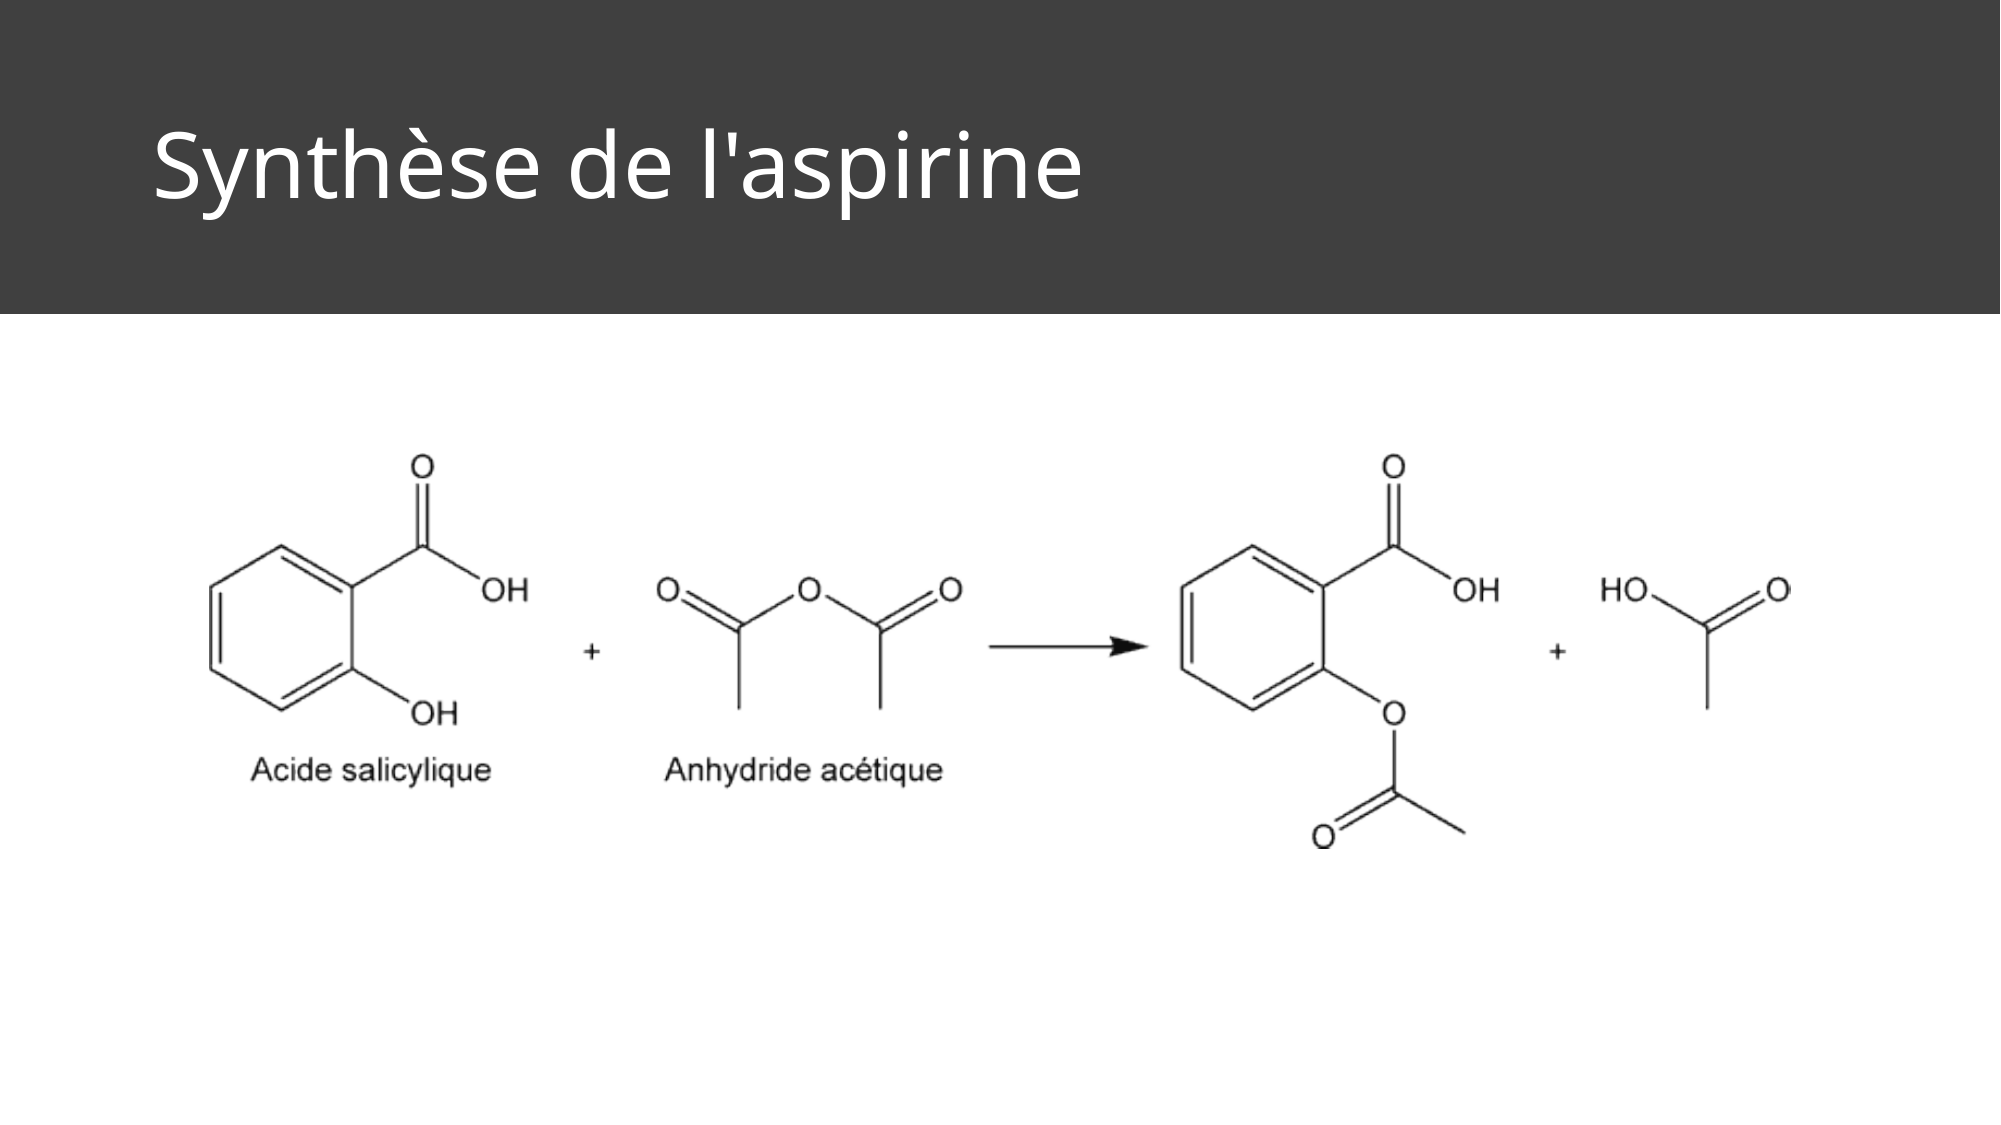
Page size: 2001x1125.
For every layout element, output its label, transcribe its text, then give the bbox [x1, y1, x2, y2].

text_box [0, 0, 2000, 314]
picture [209, 453, 1791, 849]
title Synthèse de l'aspirine [137, 60, 1863, 278]
